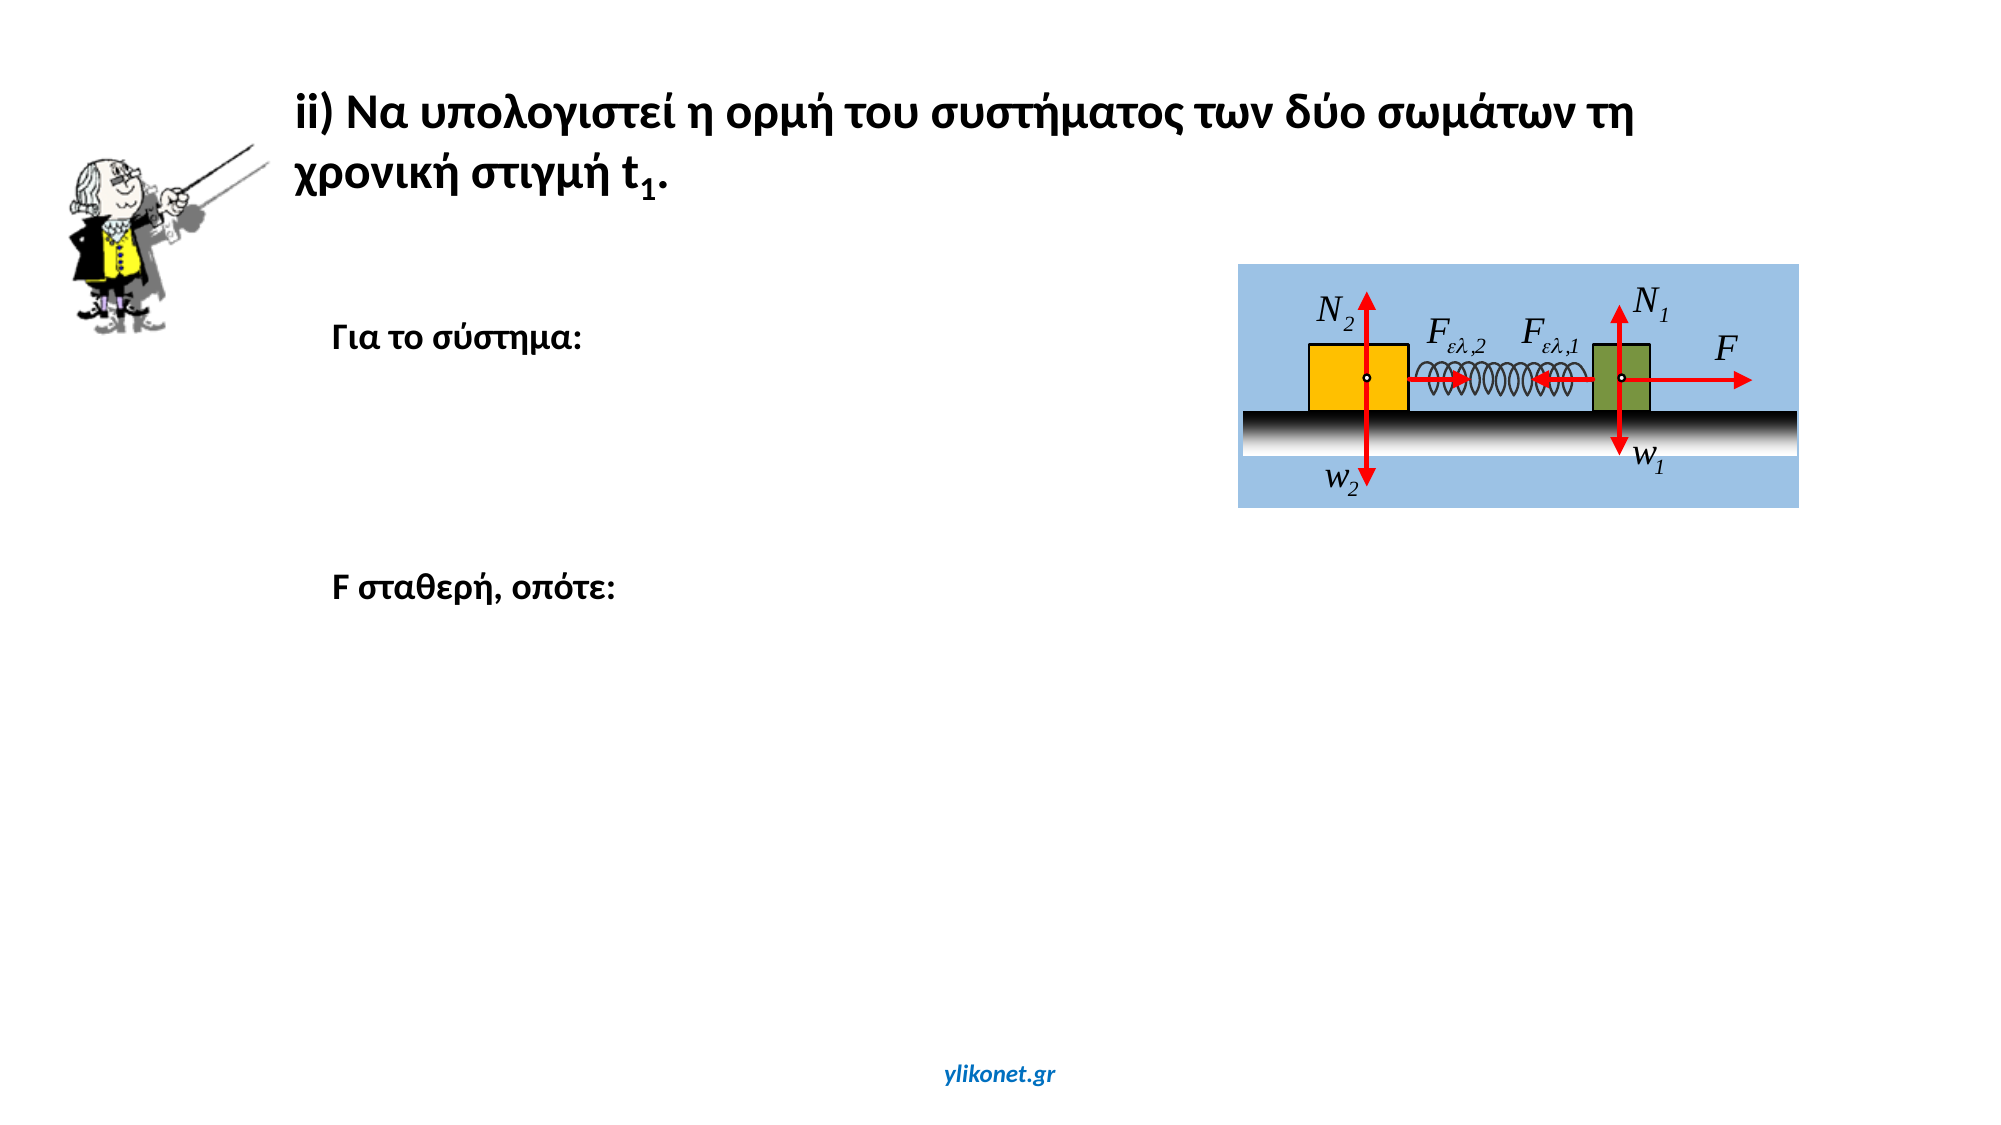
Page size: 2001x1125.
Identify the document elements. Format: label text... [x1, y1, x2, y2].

text_box Για το σύστημα: [317, 304, 684, 365]
text_box ii) Να υπολογιστεί η ορμή του συστήματος των δύο σωμάτων τη χρονική στιγμή t1. [279, 70, 1721, 207]
chart [1238, 264, 1799, 509]
picture [56, 139, 258, 332]
text_box F σταθερή, οπότε: [317, 554, 684, 615]
text_box ylikonet.gr [683, 1042, 1317, 1103]
